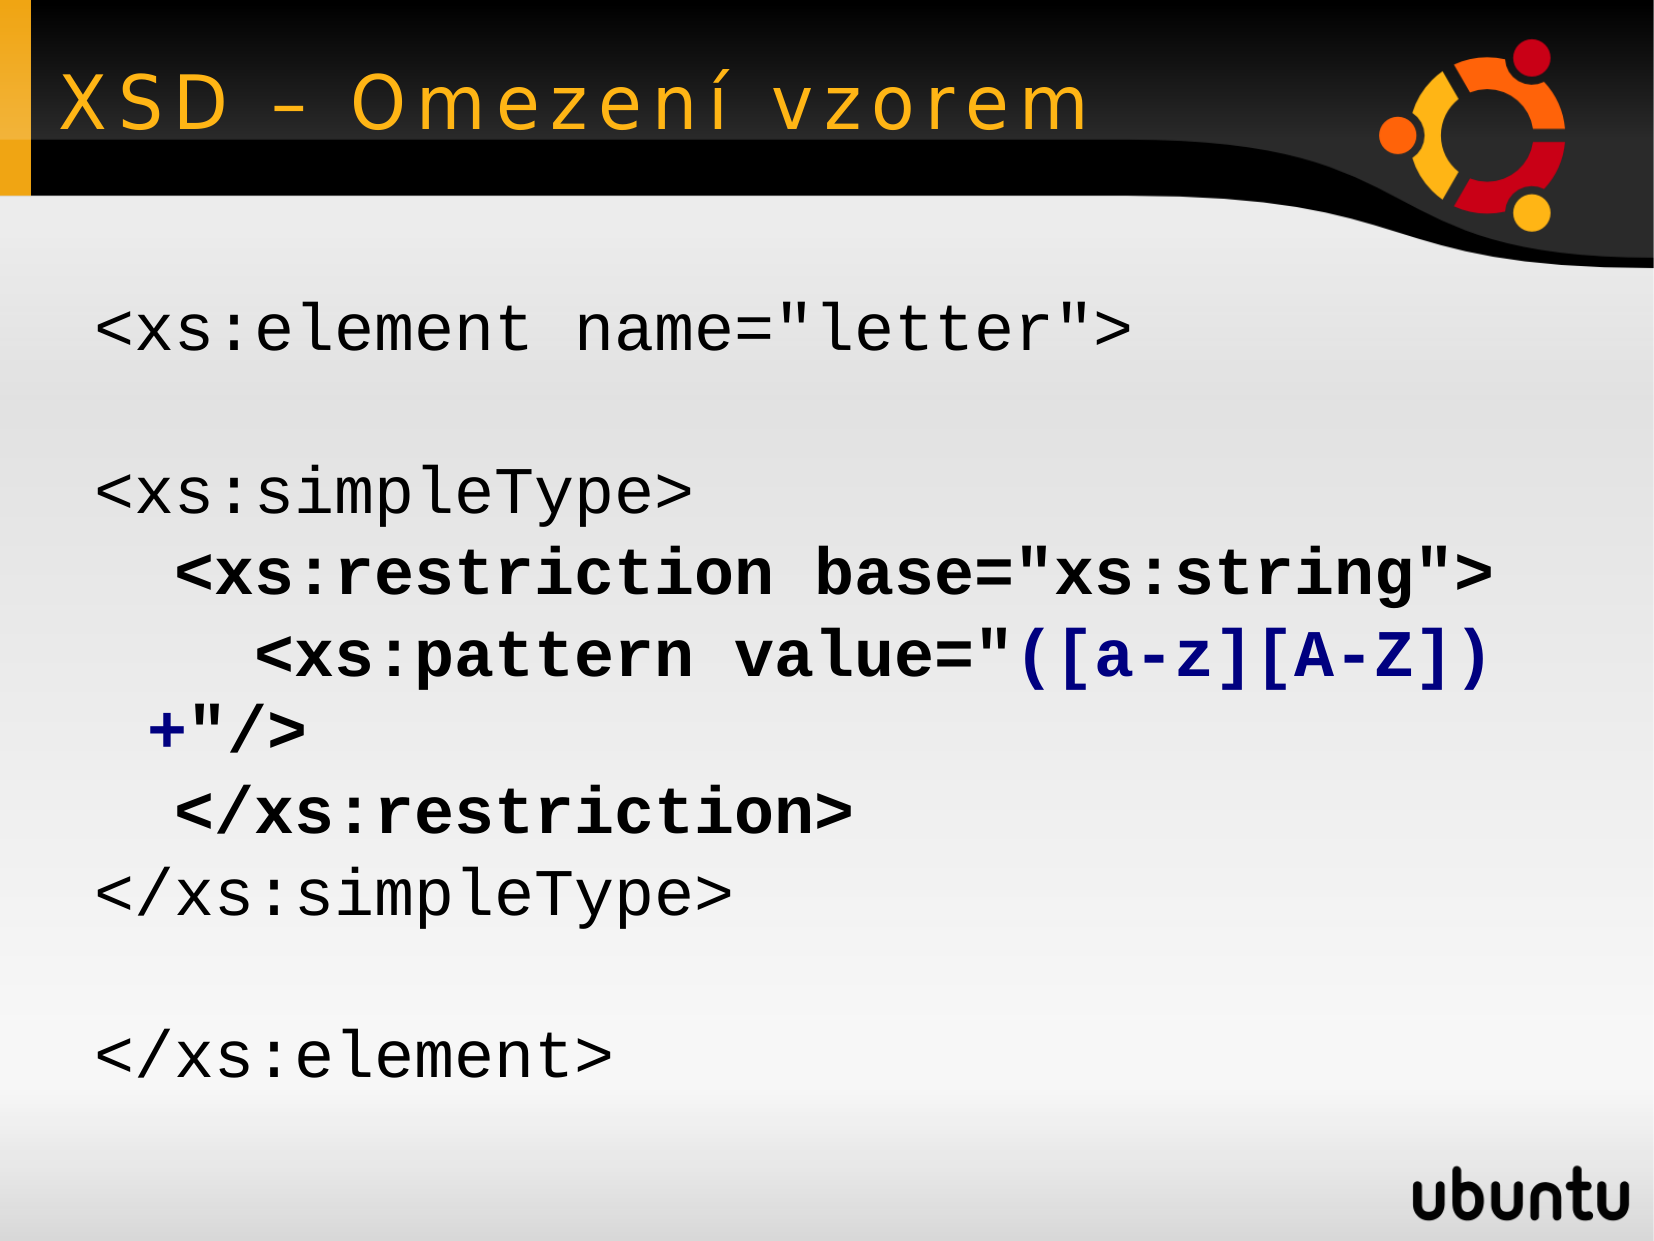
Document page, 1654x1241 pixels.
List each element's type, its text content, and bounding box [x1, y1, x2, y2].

list <xs:element name="letter"> <xs:simpleType> <xs:restriction base="xs:string"> <xs:pattern value="([a-z][A-Z])+"/> </xs:restriction> </xs:simpleType> </xs:element> [76, 295, 1565, 1114]
title XSD – Omezení vzorem [59, 29, 1270, 178]
picture [0, 0, 1654, 1241]
